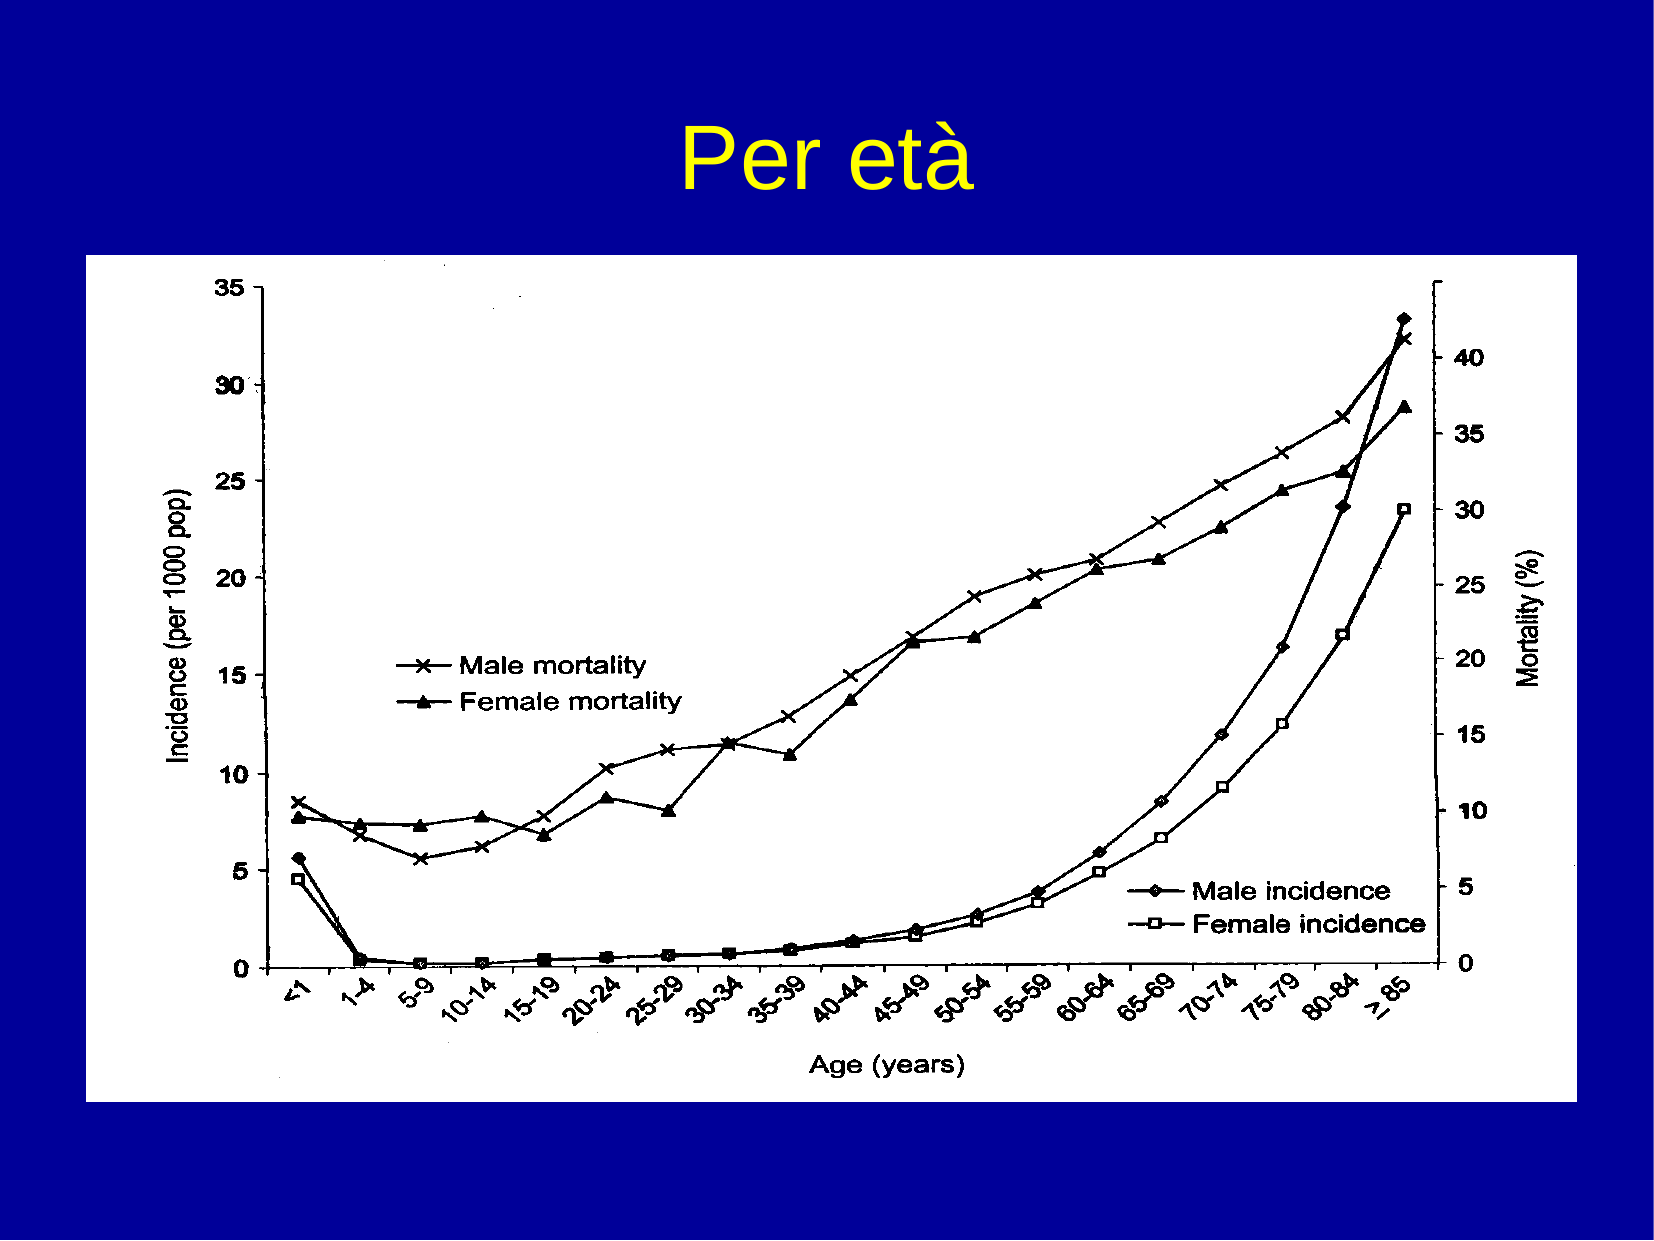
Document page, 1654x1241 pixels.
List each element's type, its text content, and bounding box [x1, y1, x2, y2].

picture [86, 255, 1577, 1102]
title Per età [82, 49, 1571, 257]
